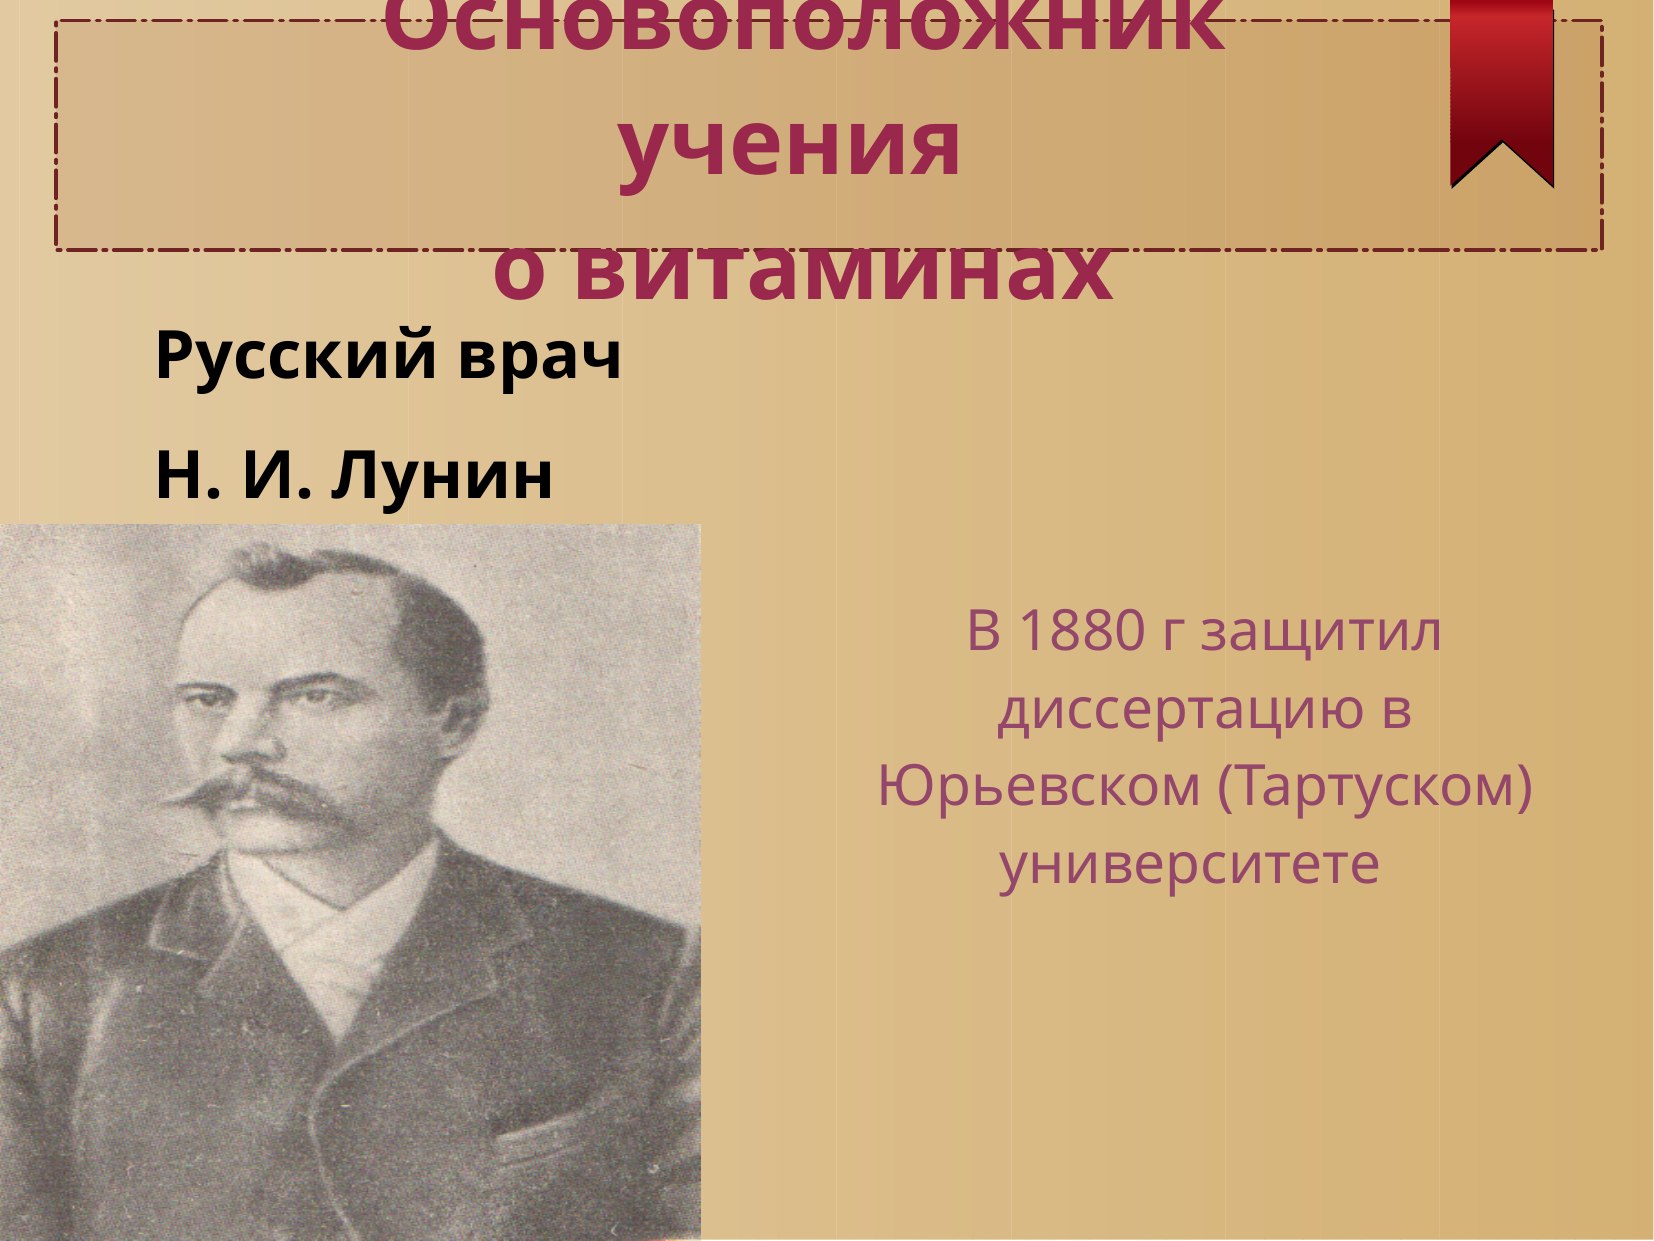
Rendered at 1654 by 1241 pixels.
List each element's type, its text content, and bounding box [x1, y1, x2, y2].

picture [0, 524, 701, 1241]
list В 1880 г защитил диссертацию в Юрьевском (Тартуском) университете [828, 387, 1539, 982]
title Основоположник учения о витаминах [366, 0, 1241, 325]
list Русский врач Н. И. Лунин [82, 307, 793, 1241]
